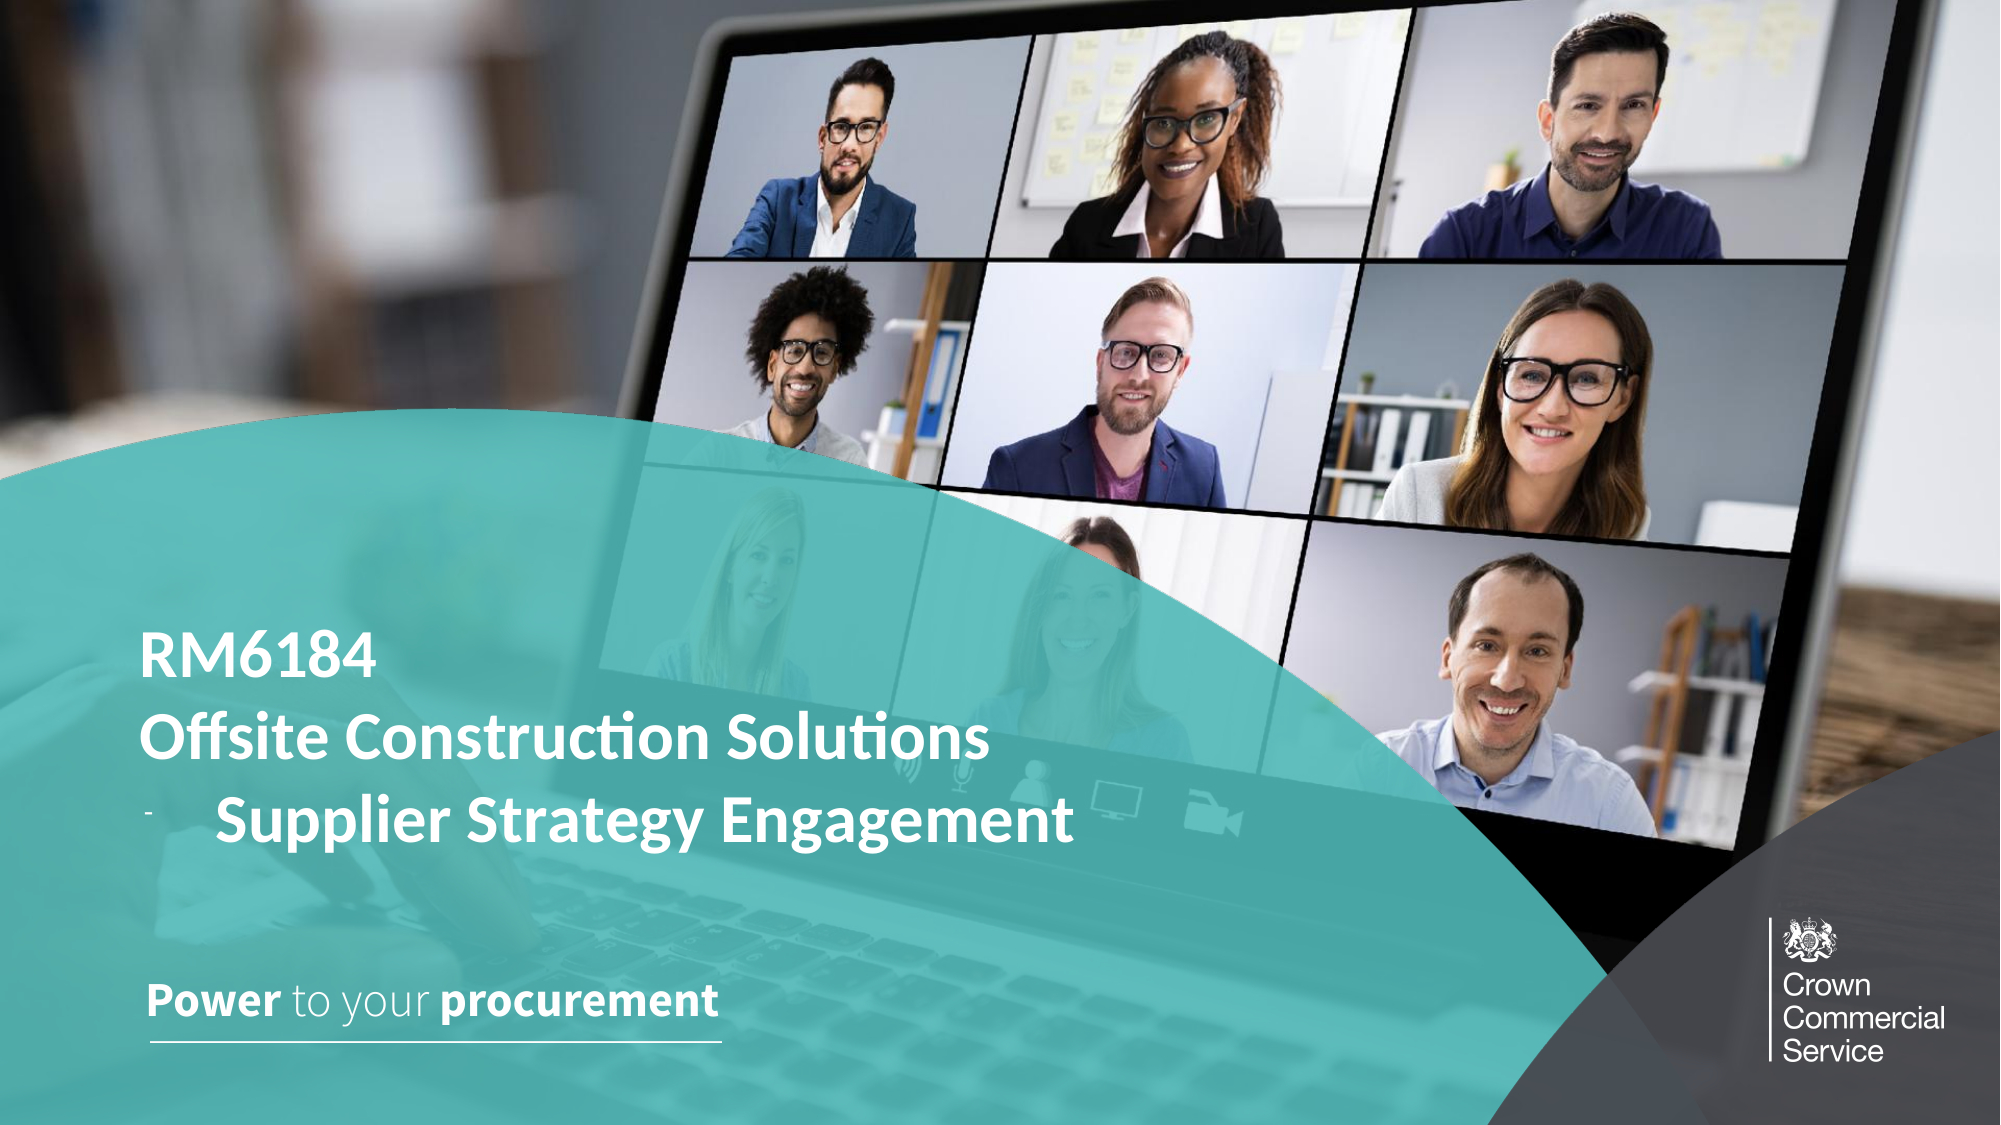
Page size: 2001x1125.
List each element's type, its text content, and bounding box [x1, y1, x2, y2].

picture [0, 0, 2000, 1125]
title RM6184 Offsite Construction Solutions Supplier Strategy Engagement [137, 608, 1142, 956]
